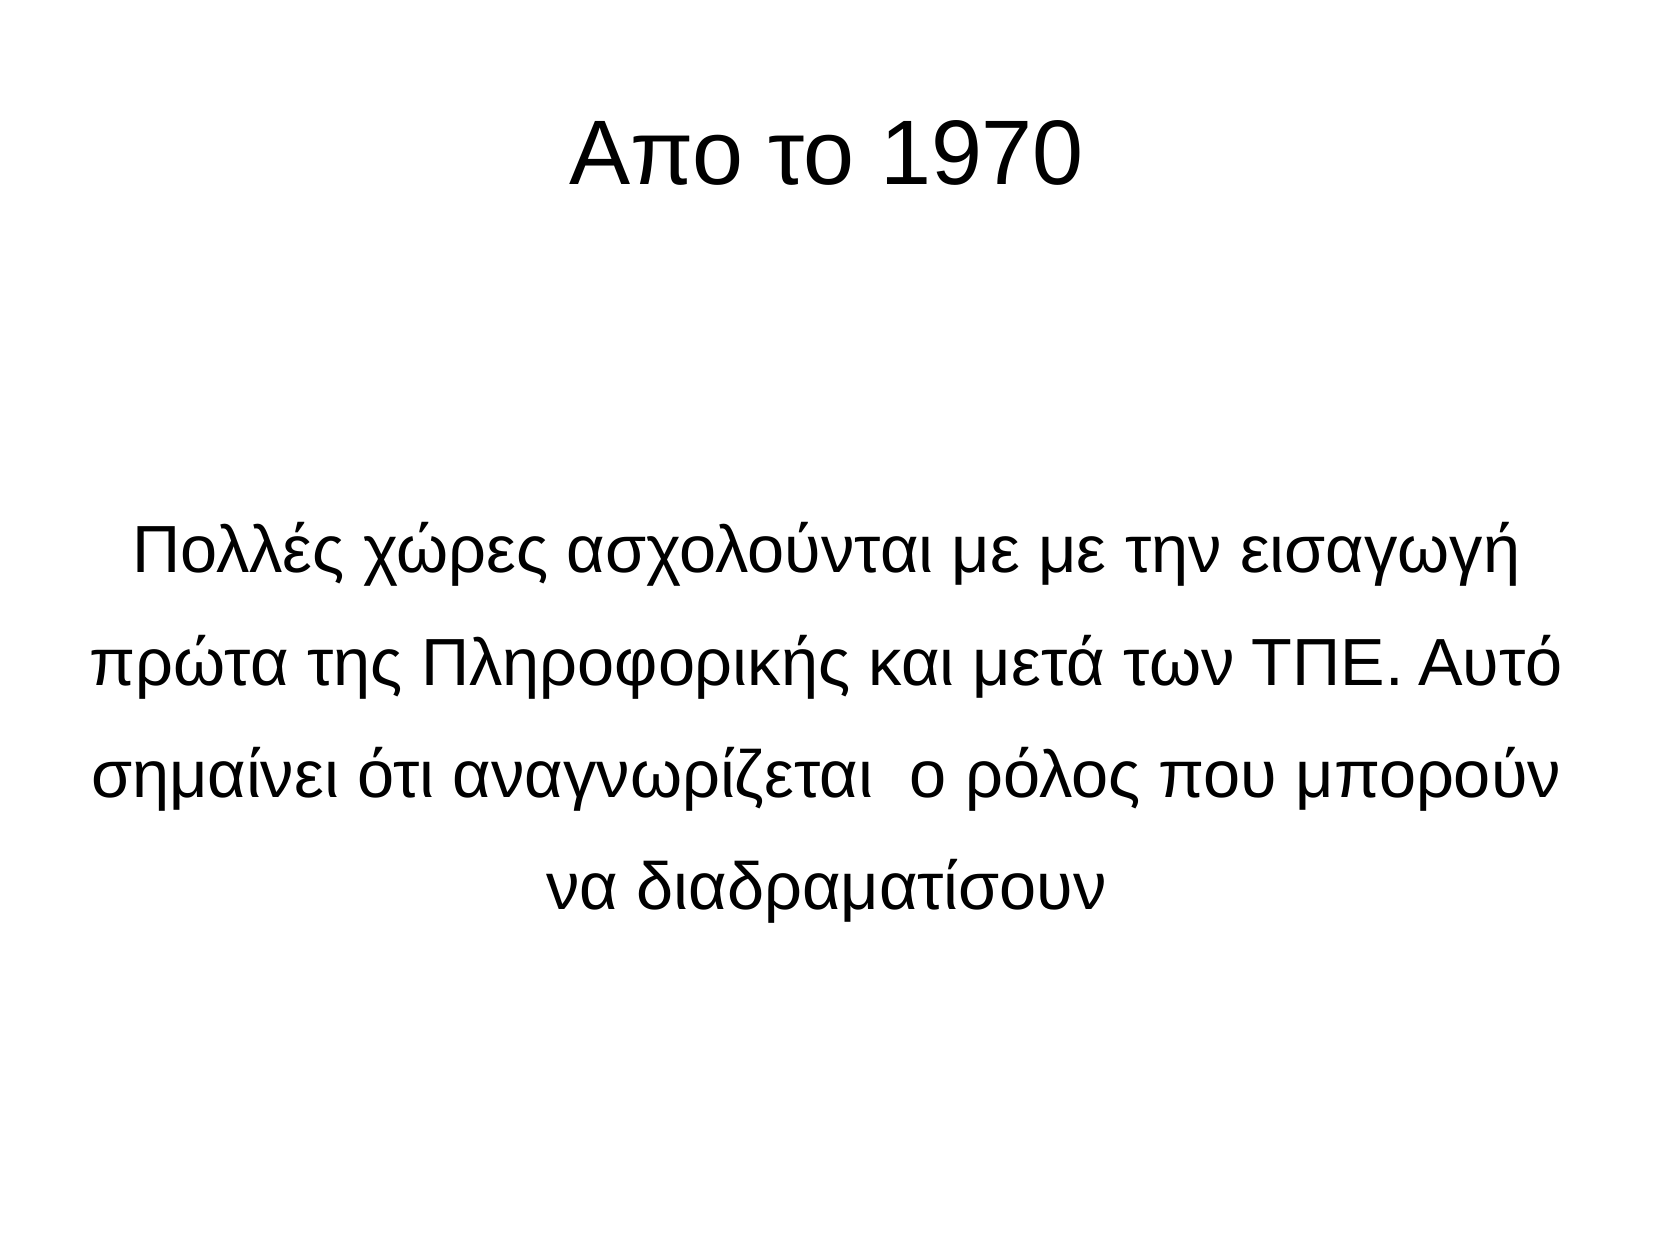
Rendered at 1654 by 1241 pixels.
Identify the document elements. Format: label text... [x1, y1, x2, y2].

title Απο το 1970 [82, 56, 1571, 250]
subtitle Πολλές χώρες ασχολούνται με με την εισαγωγή πρώτα της Πληροφορικής και μετά των ΤΠΕ. Αυτό σημαίνει ότι αναγνωρίζεται ο ρόλος που μπορούν να διαδραματίσουν [82, 297, 1571, 1102]
